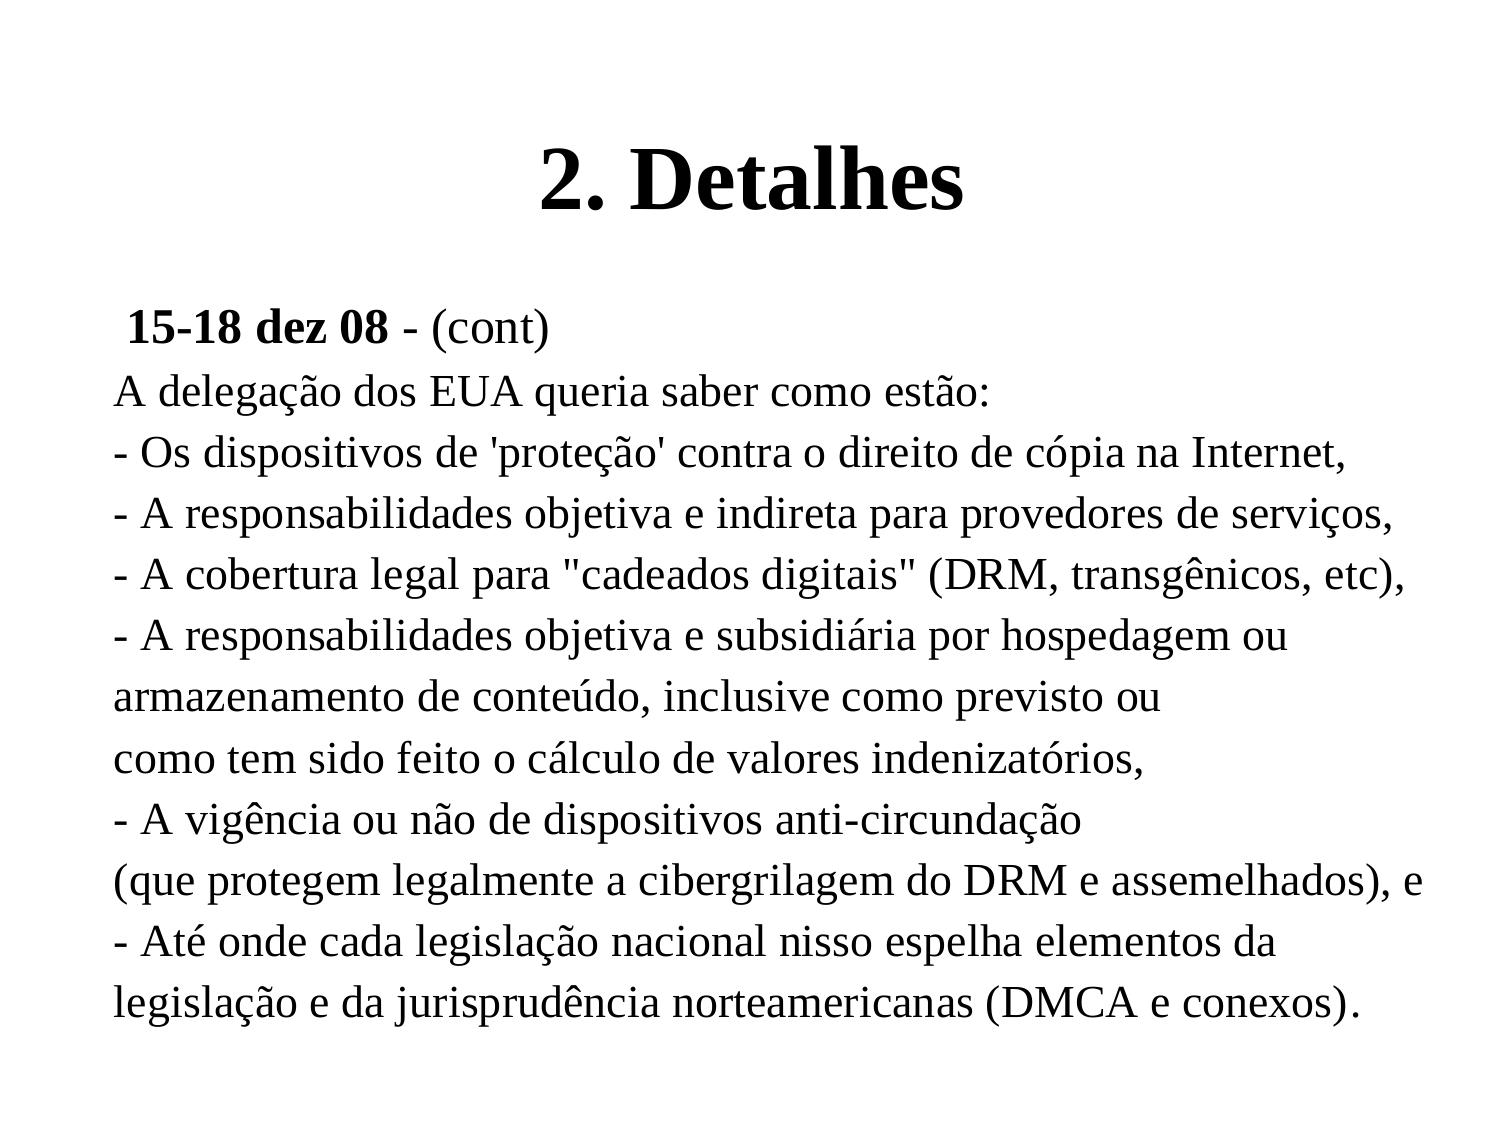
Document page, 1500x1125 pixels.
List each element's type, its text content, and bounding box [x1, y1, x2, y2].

text_box 15-18 dez 08 - (cont) A delegação dos EUA queria saber como estão: - Os dispositivos de 'proteção' contra o direito de cópia na Internet, - A responsabilidades objetiva e indireta para provedores de serviços, - A cobertura legal para "cadeados digitais" (DRM, transgênicos, etc), - A responsabilidades objetiva e subsidiária por hospedagem ou armazenamento de conteúdo, inclusive como previsto ou como tem sido feito o cálculo de valores indenizatórios, - A vigência ou não de dispositivos anti-circundação (que protegem legalmente a cibergrilagem do DRM e assemelhados), e - Até onde cada legislação nacional nisso espelha elementos da legislação e da jurisprudência norteamericanas (DMCA e conexos). [98, 280, 1478, 1036]
title 2. Detalhes [87, 52, 1416, 307]
